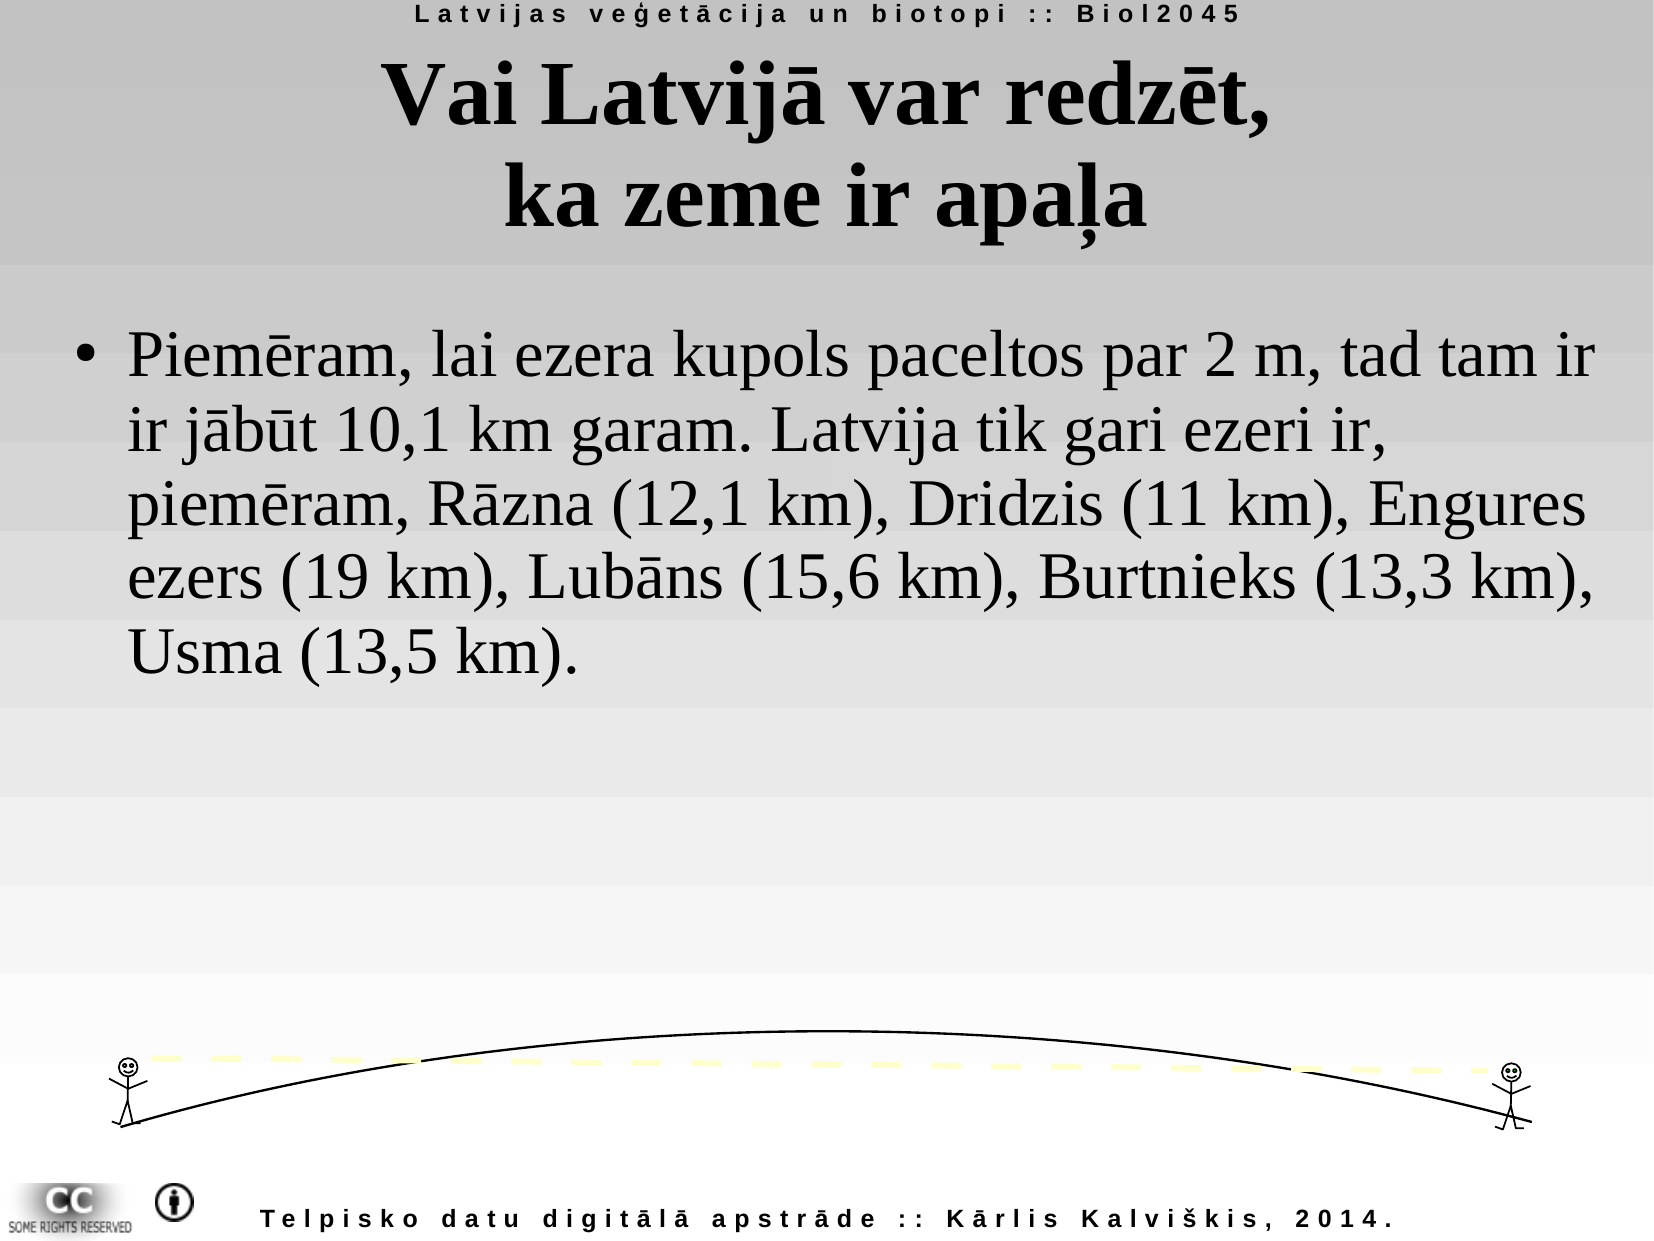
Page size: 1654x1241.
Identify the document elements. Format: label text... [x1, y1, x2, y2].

title Vai Latvijā var redzēt, ka zeme ir apaļa [0, 1, 1654, 287]
list Piemēram, lai ezera kupols paceltos par 2 m, tad tam ir ir jābūt 10,1 km garam. Latvija tik gari ezeri ir, piemēram, Rāzna (12,1 km), Dridzis (11 km), Engures ezers (19 km), Lubāns (15,6 km), Burtnieks (13,3 km), Usma (13,5 km). [56, 317, 1600, 1175]
picture [0, 287, 1654, 1241]
